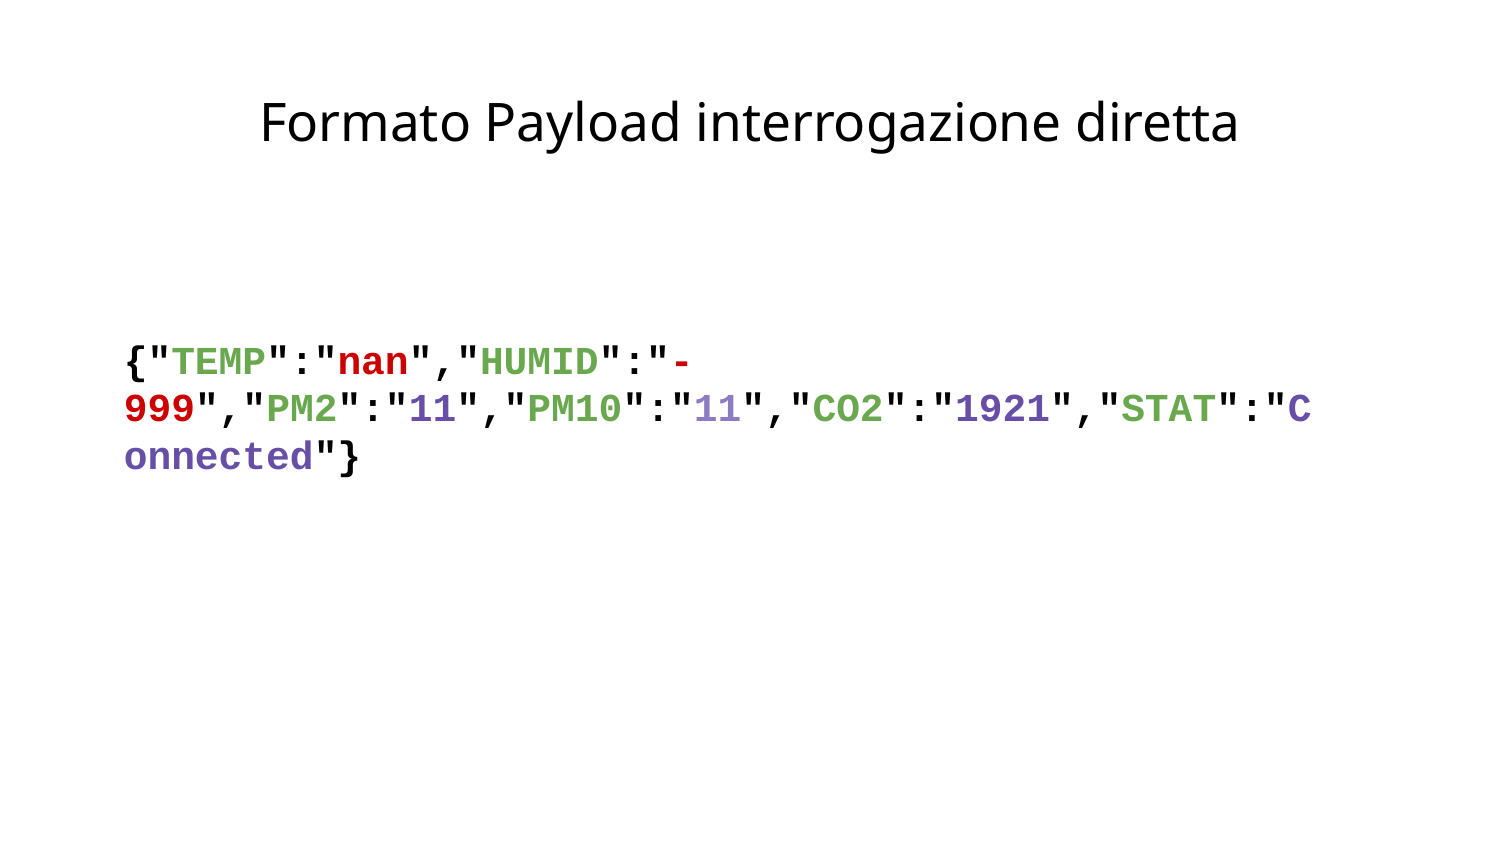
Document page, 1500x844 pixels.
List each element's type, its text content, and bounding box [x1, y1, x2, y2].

title Formato Payload interrogazione diretta [51, 72, 1449, 167]
text_box {"TEMP":"nan","HUMID":"-999","PM2":"11","PM10":"11","CO2":"1921","STAT":"Connected"} [108, 319, 1346, 528]
